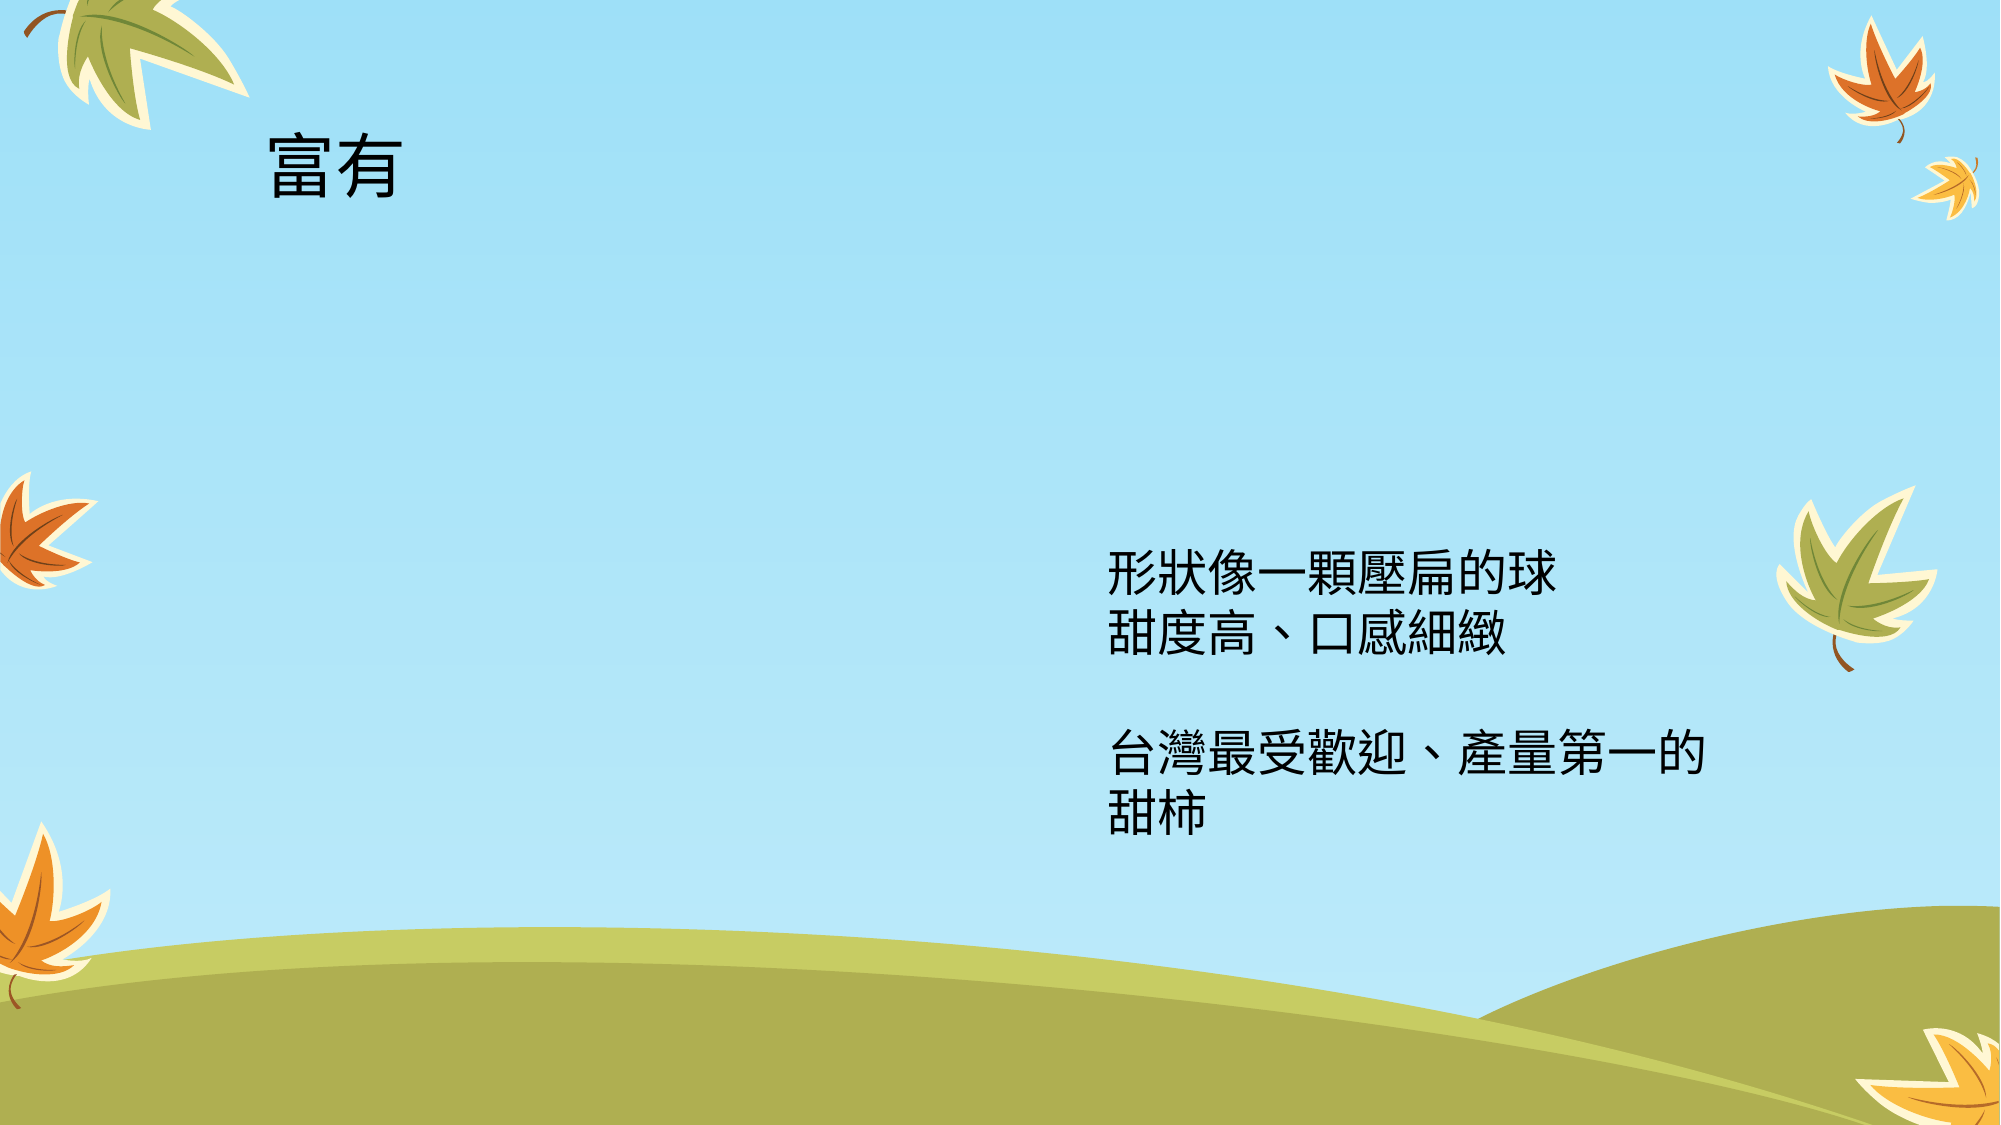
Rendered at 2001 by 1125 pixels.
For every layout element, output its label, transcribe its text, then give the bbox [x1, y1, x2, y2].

title 富有 [249, 12, 1749, 216]
text_box 形狀像一顆壓扁的球 甜度高、口感細緻 台灣最受歡迎、產量第一的甜柿 [1092, 533, 1749, 852]
